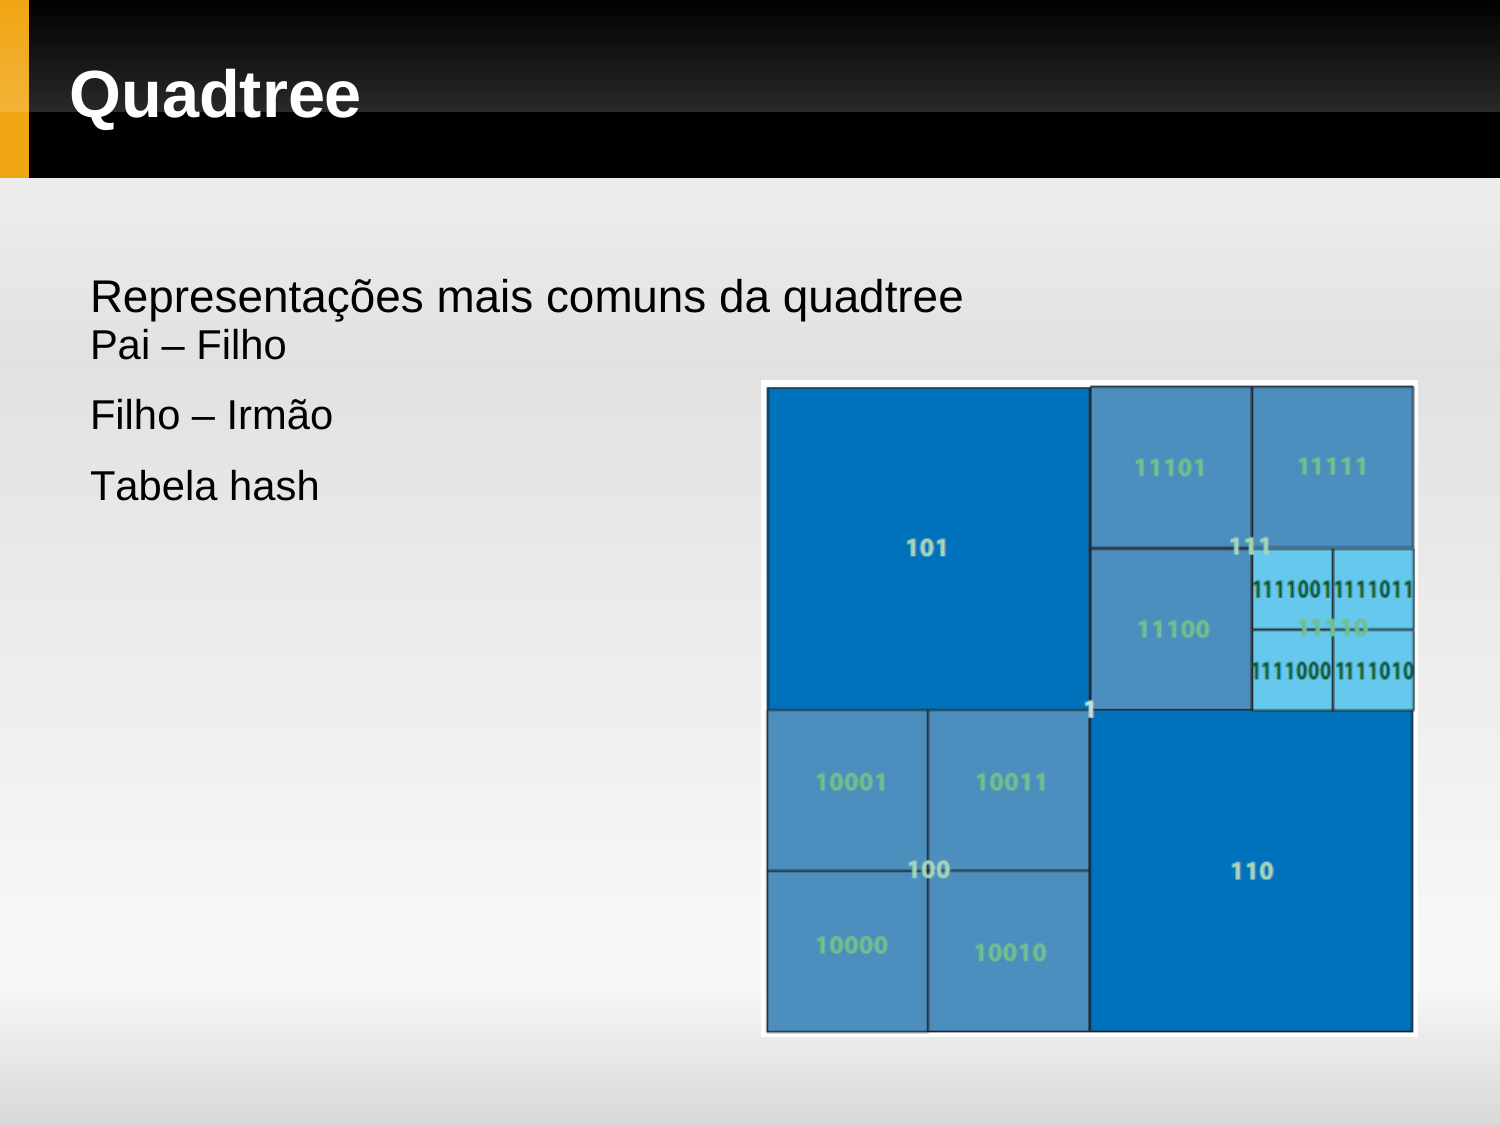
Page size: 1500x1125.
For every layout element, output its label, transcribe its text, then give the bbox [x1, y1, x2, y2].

picture [0, 0, 1500, 1125]
title Quadtree [69, 0, 1420, 188]
list Representações mais comuns da quadtree Pai – Filho Filho – Irmão Tabela hash [75, 263, 1425, 1021]
